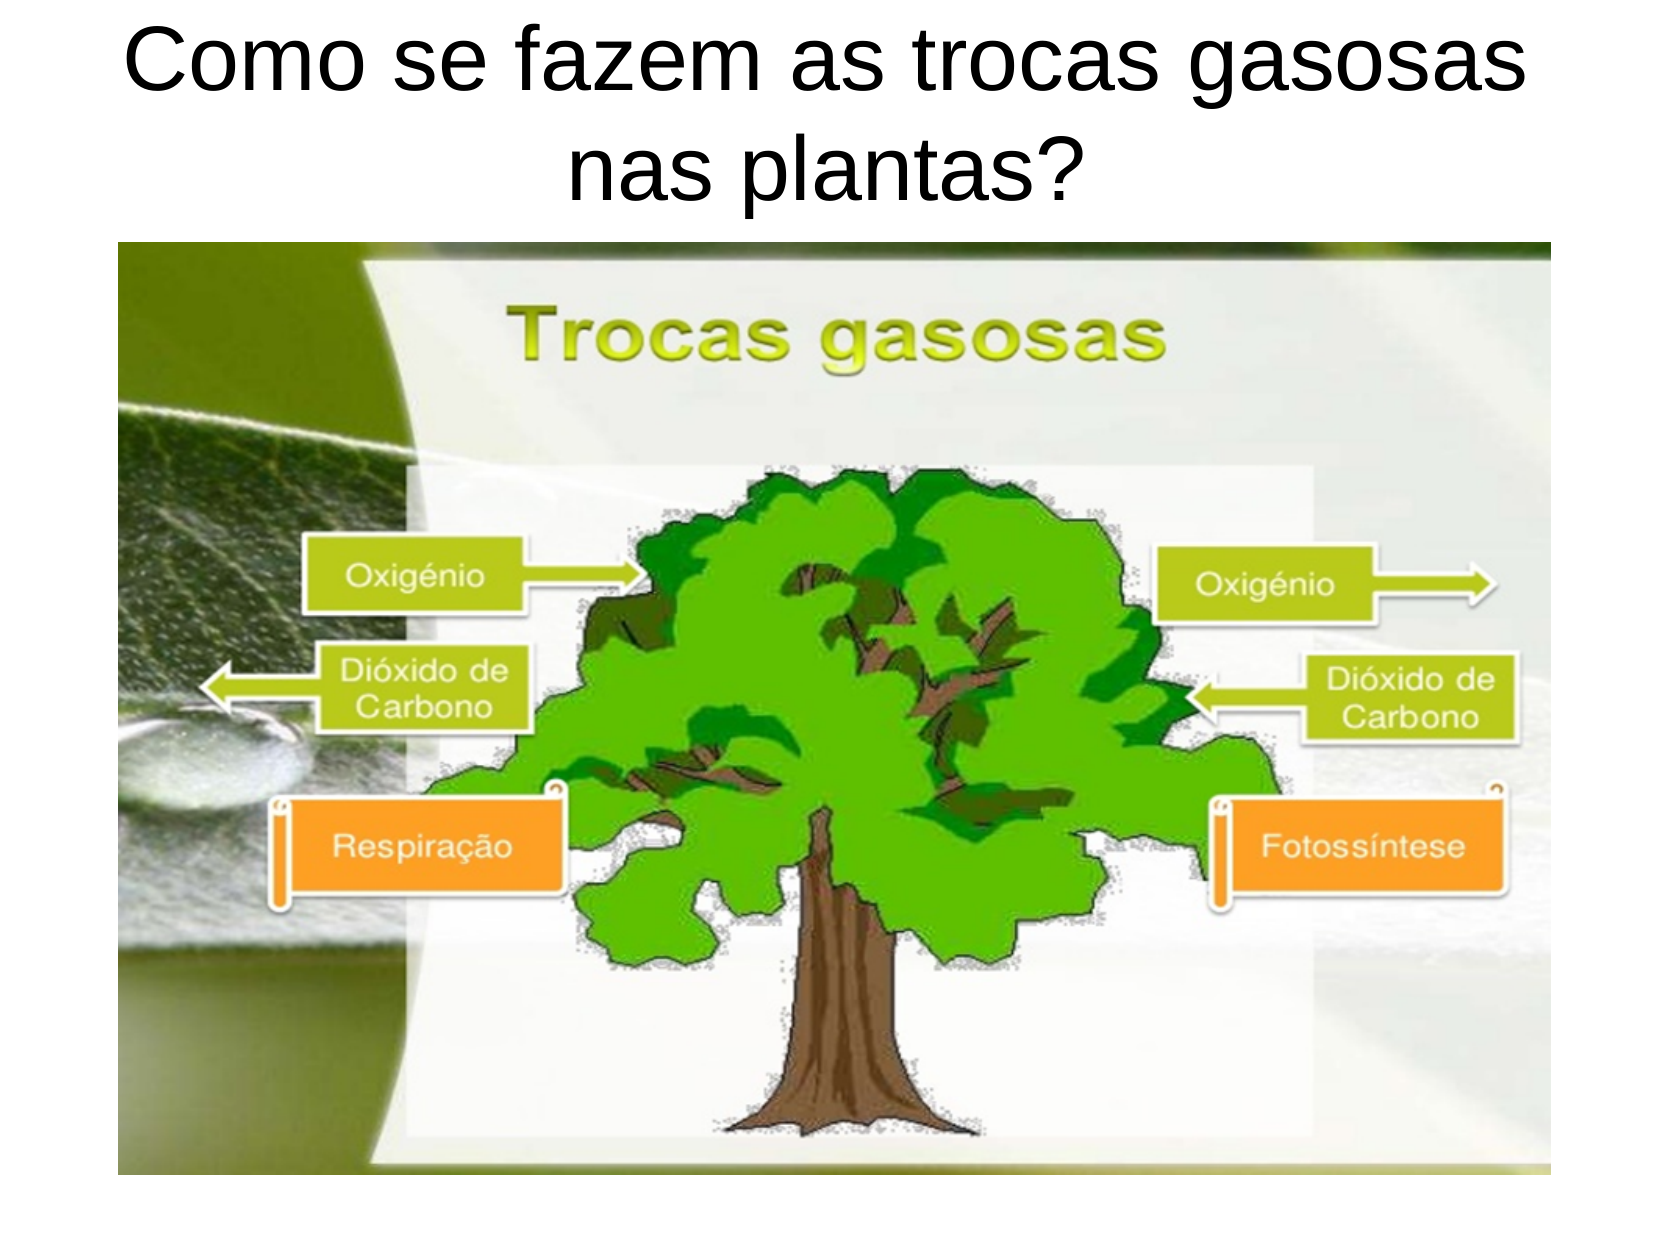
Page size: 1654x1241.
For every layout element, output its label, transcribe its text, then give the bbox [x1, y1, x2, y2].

picture [118, 242, 1551, 1175]
title Como se fazem as trocas gasosas nas plantas? [82, 0, 1571, 307]
